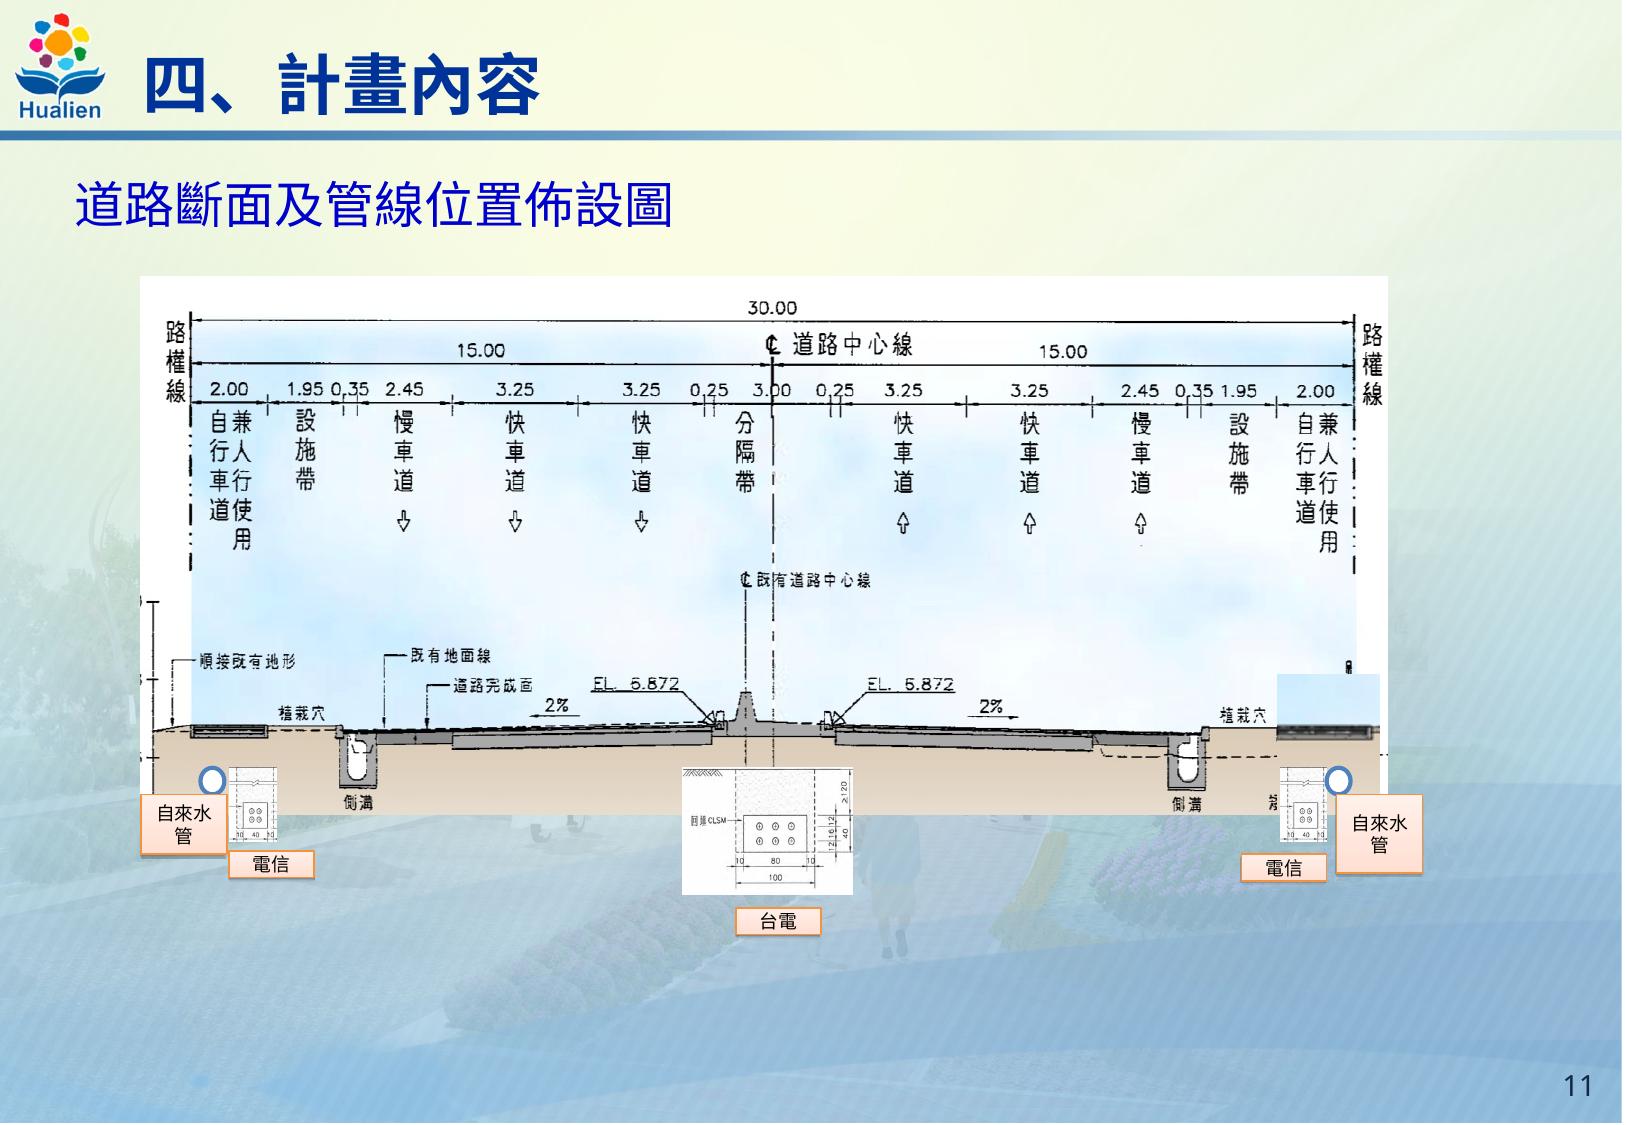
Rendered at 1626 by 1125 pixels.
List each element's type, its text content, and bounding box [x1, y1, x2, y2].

text_box 自來水管 [1336, 794, 1423, 873]
text_box 四、計畫內容 [127, 36, 943, 129]
text_box 電信 [228, 851, 314, 878]
slide_number <number> [1533, 1059, 1625, 1103]
text_box [200, 767, 225, 794]
text_box 台電 [735, 907, 821, 935]
text_box 自來水管 [141, 794, 228, 855]
picture [0, 0, 1622, 1123]
text_box 電信 [1241, 854, 1327, 881]
text_box 道路斷面及管線位置佈設圖 [59, 165, 690, 241]
text_box [1326, 767, 1351, 794]
